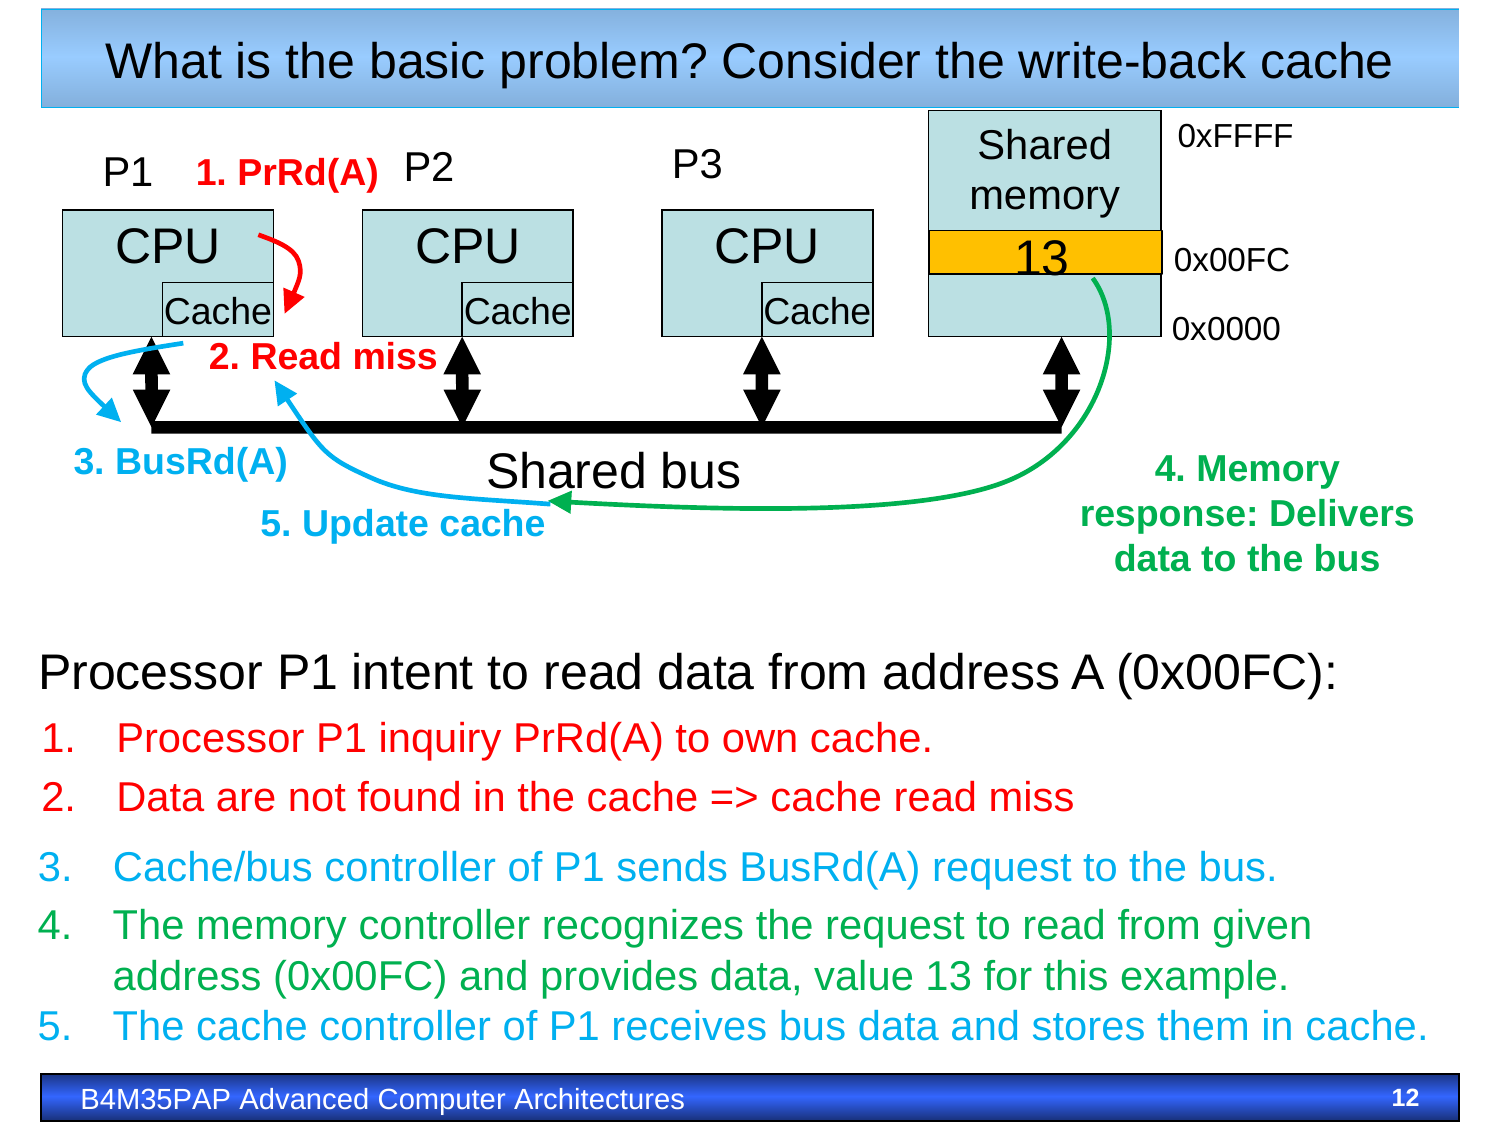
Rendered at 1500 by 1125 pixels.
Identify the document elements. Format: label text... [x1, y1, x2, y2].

text_box 4. Memory response: Delivers data to the bus [1062, 436, 1432, 587]
text_box 3. BusRd(A) [58, 429, 303, 490]
list Processor P1 inquiry PrRd(A) to own cache. Data are not found in the cache => cache read miss [26, 732, 1500, 829]
text_box 2. Read miss [194, 325, 453, 385]
text_box P3 [656, 129, 738, 195]
text_box P2 [388, 132, 470, 198]
text_box Cache [162, 282, 274, 337]
text_box 0xFFFF [1153, 108, 1309, 162]
title What is the basic problem? Consider the write-back cache [41, 8, 1459, 108]
text_box Shared bus [471, 431, 757, 506]
text_box Shared memory [928, 110, 1162, 230]
text_box 13 [985, 217, 1085, 293]
text_box Processor P1 intent to read data from address A (0x00FC): [23, 632, 1500, 732]
text_box Cache/bus controller of P1 sends BusRd(A) request to the bus. [23, 832, 1500, 898]
text_box Cache [761, 282, 873, 337]
text_box 0x0000 [1147, 300, 1296, 355]
text_box Cache [462, 282, 574, 337]
text_box [1085, 230, 1149, 274]
text_box CPU [362, 210, 574, 337]
text_box 0x00FC [1149, 230, 1306, 286]
text_box 1. PrRd(A) [181, 140, 394, 201]
text_box P1 [86, 137, 170, 203]
text_box [928, 230, 985, 274]
text_box The memory controller recognizes the request to read from given address (0x00FC) and provides data, value 13 for this example. The cache controller of P1 receives bus data and stores them in cache. [22, 890, 1483, 1056]
text_box Shared memory [928, 274, 1162, 337]
text_box 5. Update cache [218, 491, 588, 551]
text_box CPU [662, 210, 873, 337]
text_box CPU [62, 210, 274, 337]
